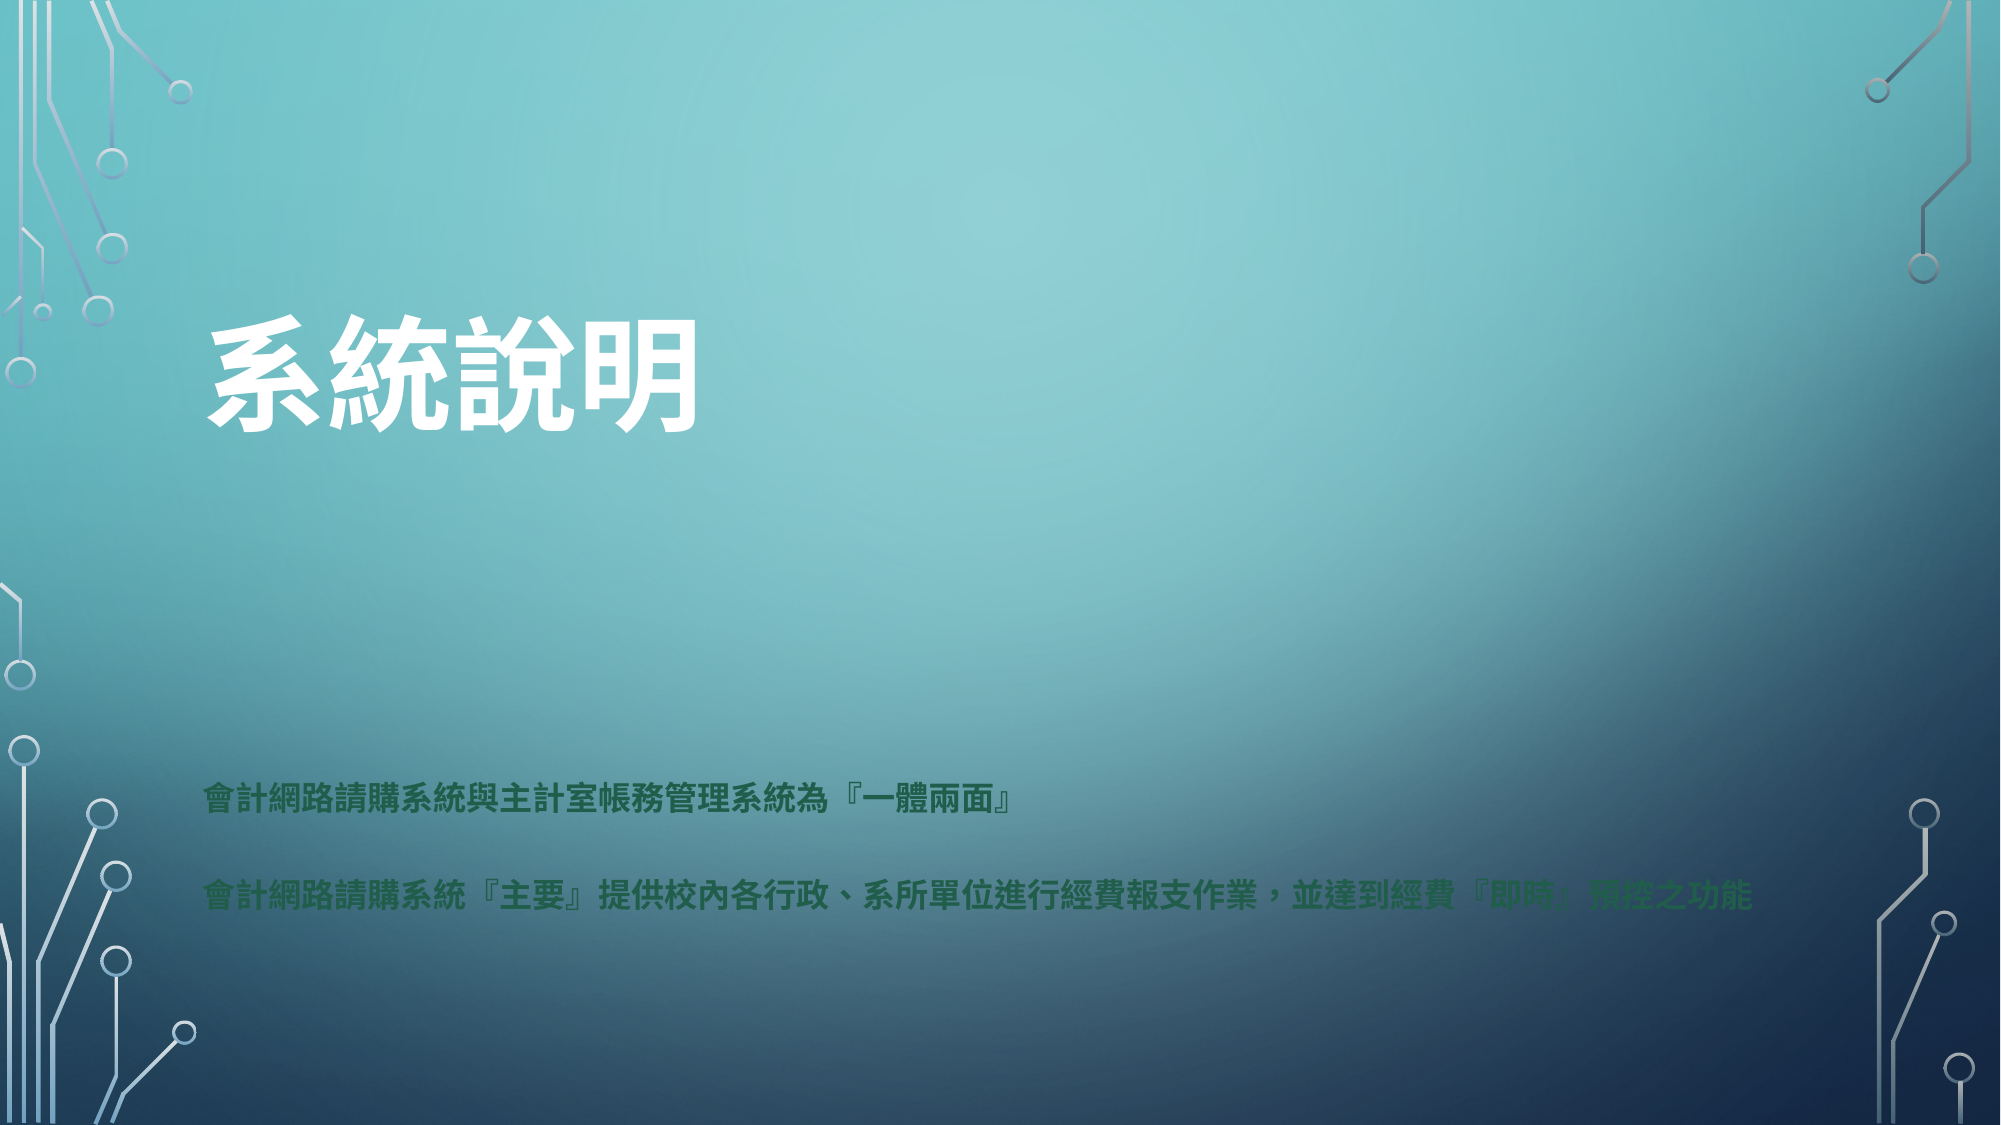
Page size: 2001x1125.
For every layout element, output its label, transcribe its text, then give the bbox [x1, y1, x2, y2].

list 會計網路請購系統與主計室帳務管理系統為『一體兩面』 會計網路請購系統『主要』提供校內各行政、系所單位進行經費報支作業，並達到經費『即時』預控之功能 [264, 283, 1920, 1045]
title 系統說明 [111, 79, 1914, 264]
